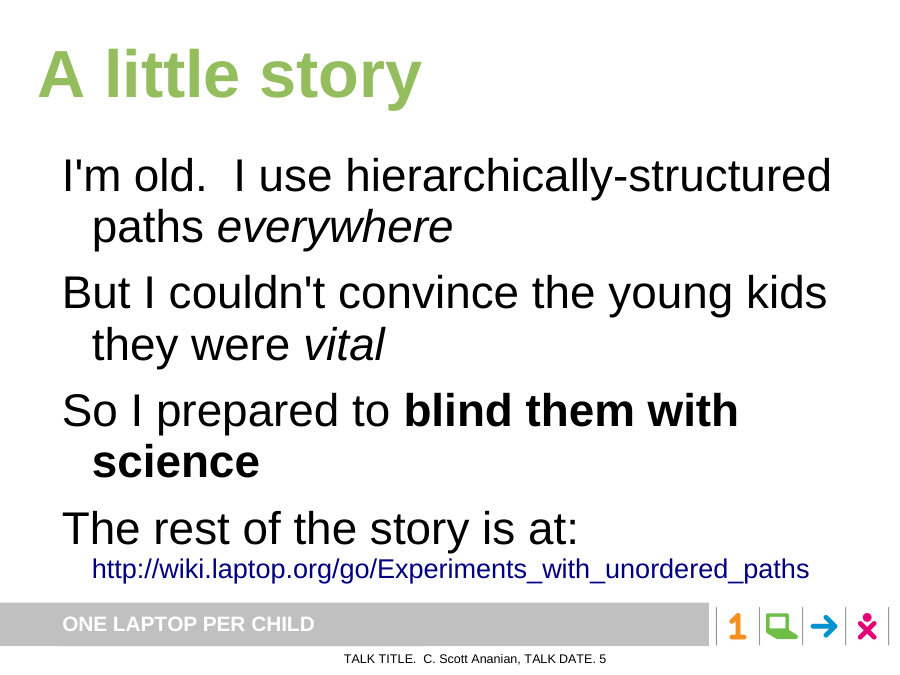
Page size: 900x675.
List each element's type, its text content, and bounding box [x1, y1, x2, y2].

list I'm old. I use hierarchically-structured paths everywhere But I couldn't convince the young kids they were vital So I prepared to blind them with science The rest of the story is at:http://wiki.laptop.org/go/Experiments_with_unordered_paths [61, 150, 844, 675]
picture [844, 598, 898, 655]
title A little story [37, 37, 856, 211]
